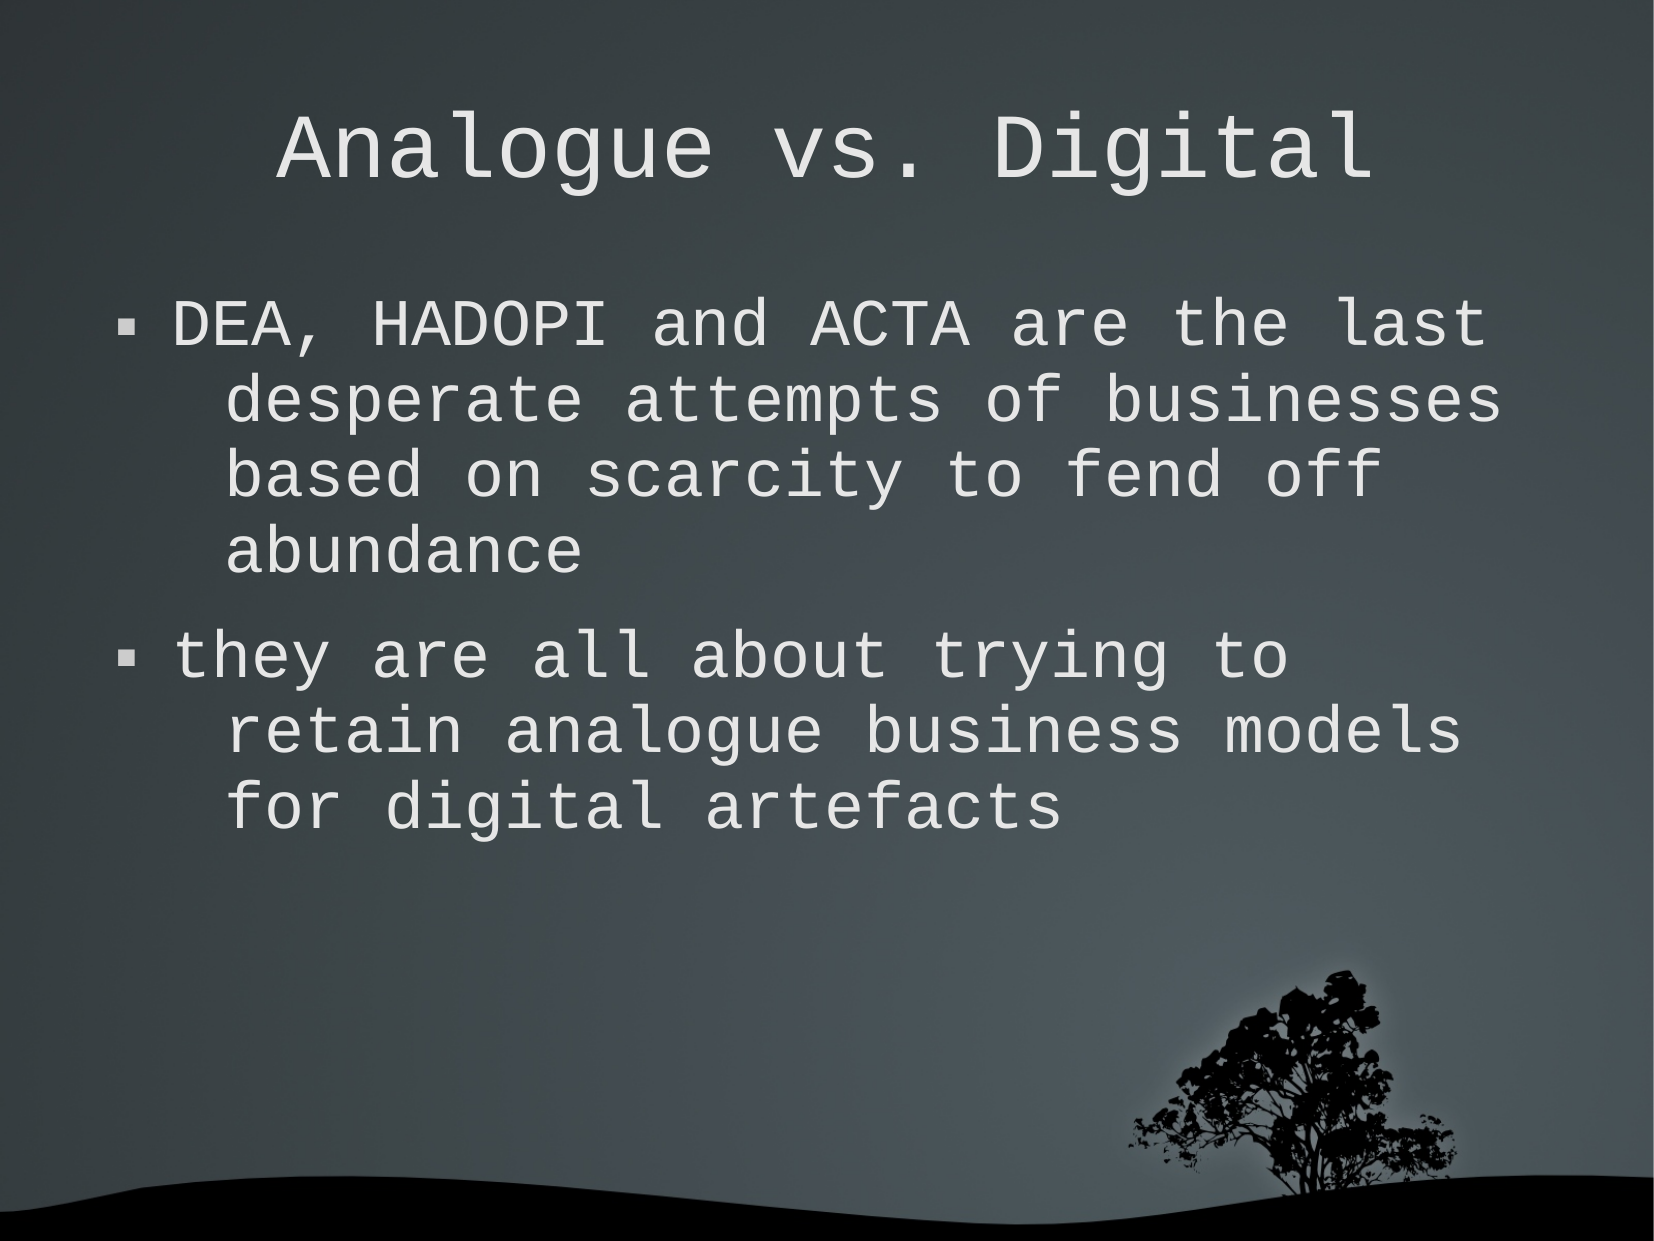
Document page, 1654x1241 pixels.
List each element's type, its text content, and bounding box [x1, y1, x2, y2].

picture [0, 0, 1654, 1241]
title Analogue vs. Digital [82, 56, 1571, 250]
list DEA, HADOPI and ACTA are the last desperate attempts of businesses based on scarcity to fend off abundance they are all about trying to retain analogue business models for digital artefacts [82, 290, 1571, 1094]
